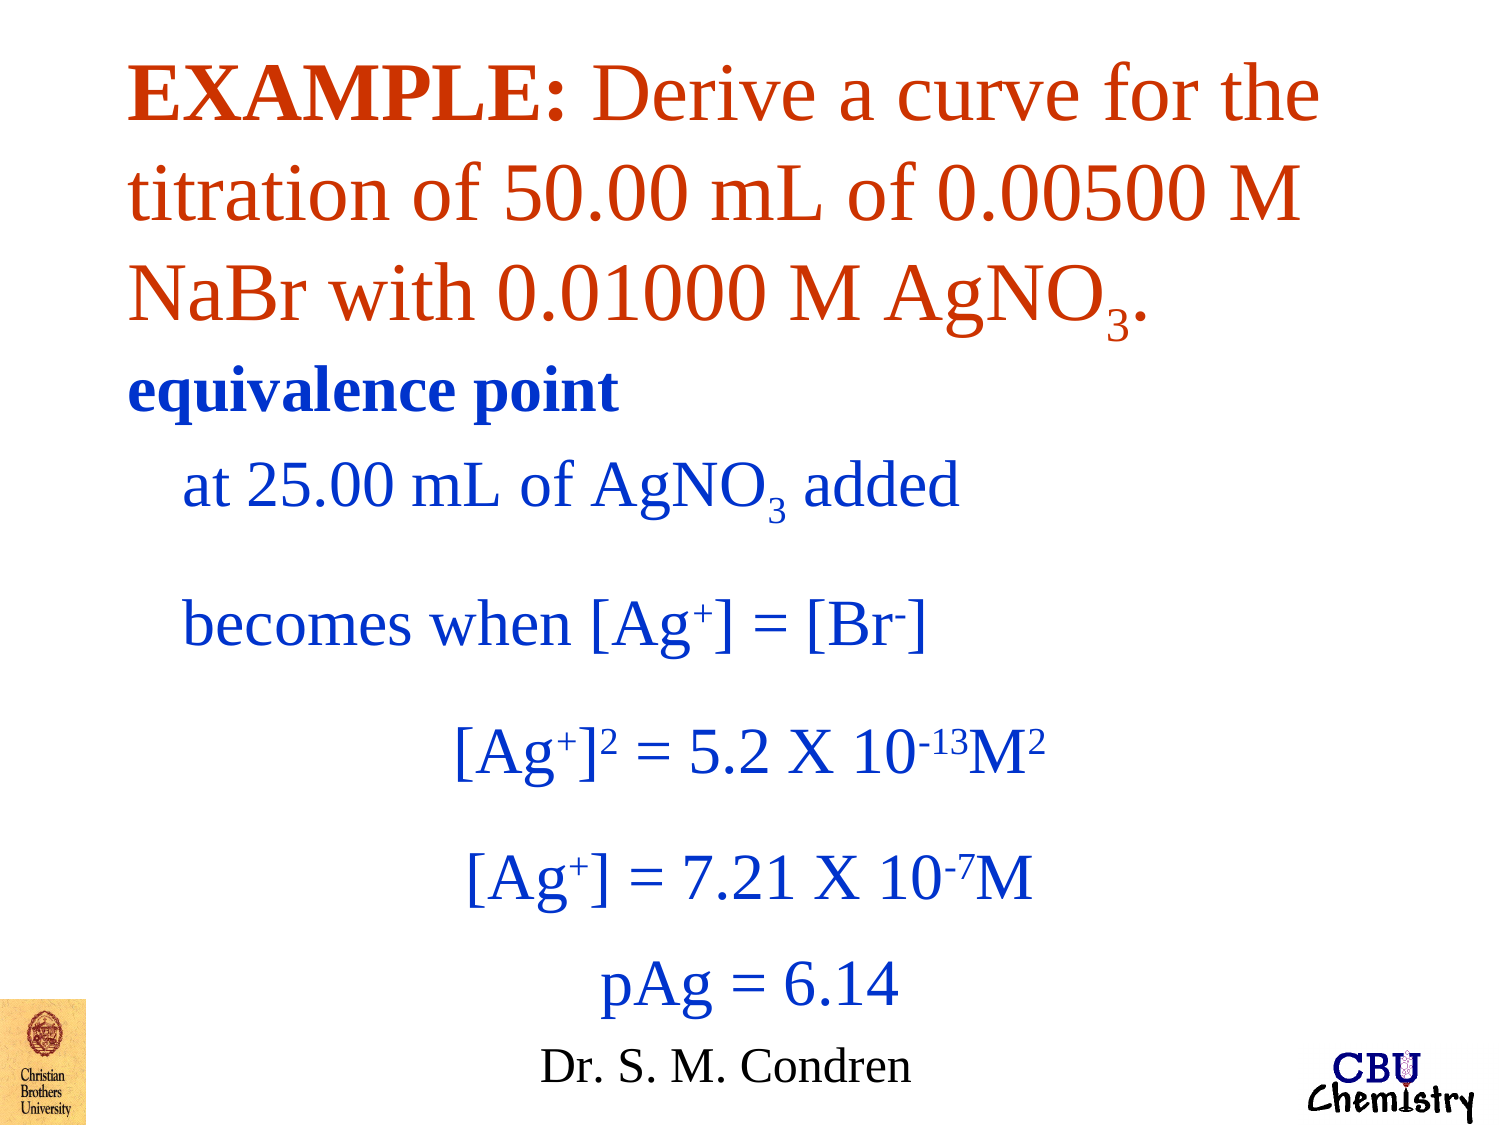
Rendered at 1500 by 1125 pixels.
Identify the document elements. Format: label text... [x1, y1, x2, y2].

title EXAMPLE: Derive a curve for the titration of 50.00 mL of 0.00500 M NaBr with 0.01000 M AgNO3. [112, 29, 1388, 337]
list equivalence point at 25.00 mL of AgNO3 added becomes when [Ag+] = [Br-] [Ag+]2 = 5.2 X 10-13M2 [Ag+] = 7.21 X 10-7M pAg = 6.14 [112, 337, 1388, 1034]
